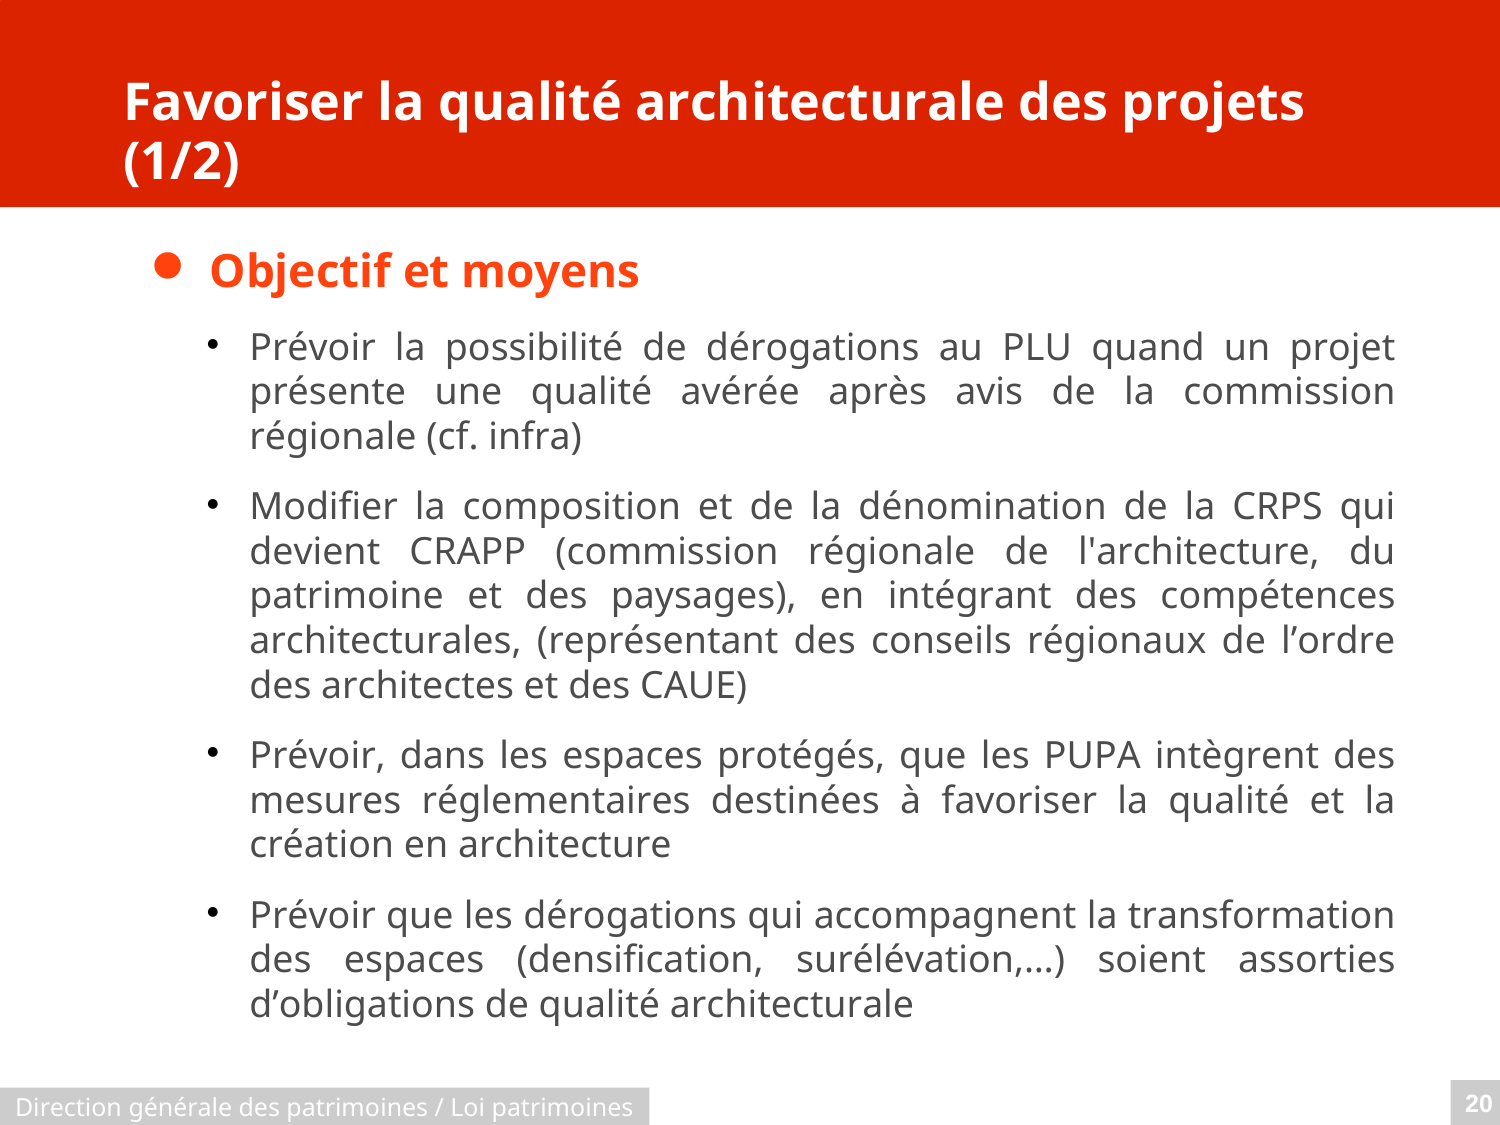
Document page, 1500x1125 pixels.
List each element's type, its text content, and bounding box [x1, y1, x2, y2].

title Favoriser la qualité architecturale des projets (1/2) [108, 59, 1388, 199]
list Objectif et moyens Prévoir la possibilité de dérogations au PLU quand un projet présente une qualité avérée après avis de la commission régionale (cf. infra) Modifier la composition et de la dénomination de la CRPS qui devient CRAPP (commission régionale de l'architecture, du patrimoine et des paysages), en intégrant des compétences architecturales, (représentant des conseils régionaux de l’ordre des architectes et des CAUE) Prévoir, dans les espaces protégés, que les PUPA intègrent des mesures réglementaires destinées à favoriser la qualité et la création en architecture Prévoir que les dérogations qui accompagnent la transformation des espaces (densification, surélévation,…) soient assorties d’obligations de qualité architecturale [29, 236, 1412, 1123]
text_box [0, 0, 1500, 208]
